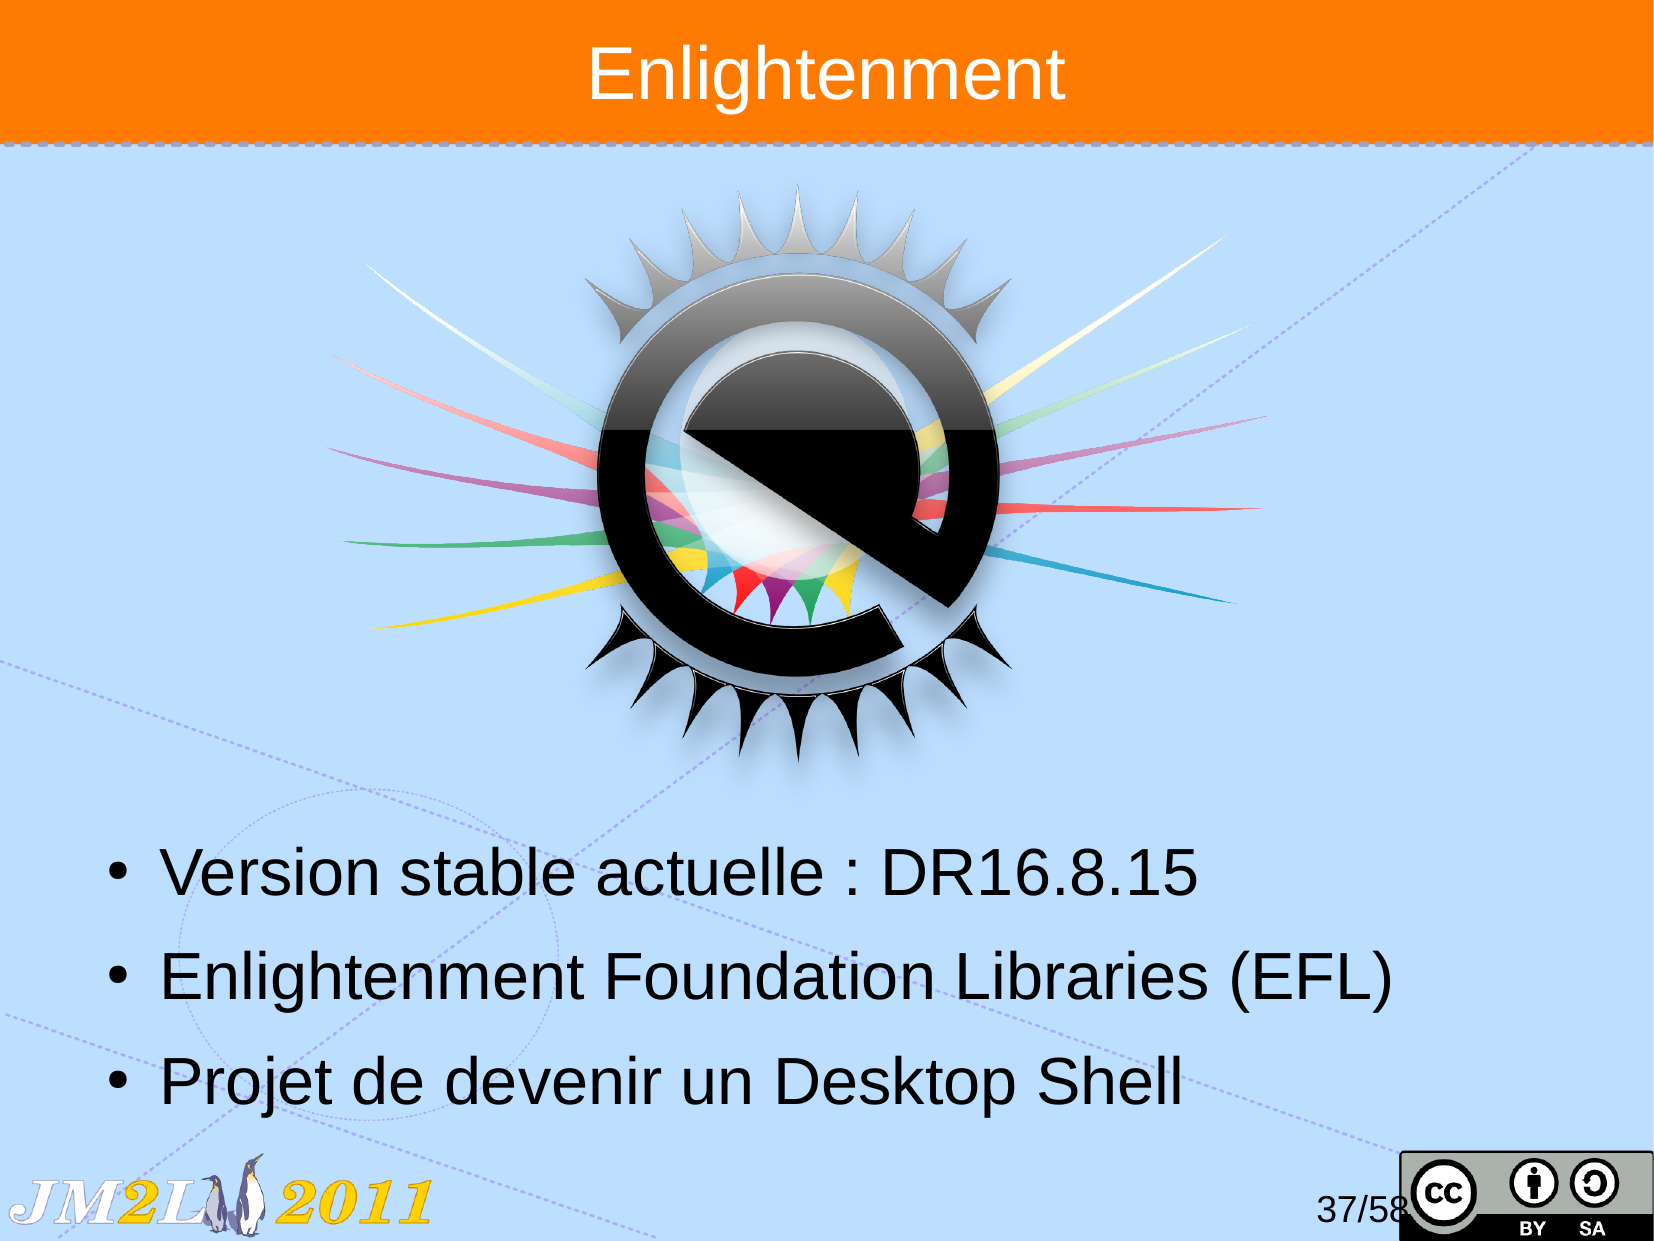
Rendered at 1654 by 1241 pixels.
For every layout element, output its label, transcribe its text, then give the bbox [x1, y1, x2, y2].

picture [0, 0, 1654, 1241]
title Enlightenment [29, 7, 1625, 141]
list Version stable actuelle : DR16.8.15 Enlightenment Foundation Libraries (EFL) Projet de devenir un Desktop Shell [88, 835, 1577, 1241]
